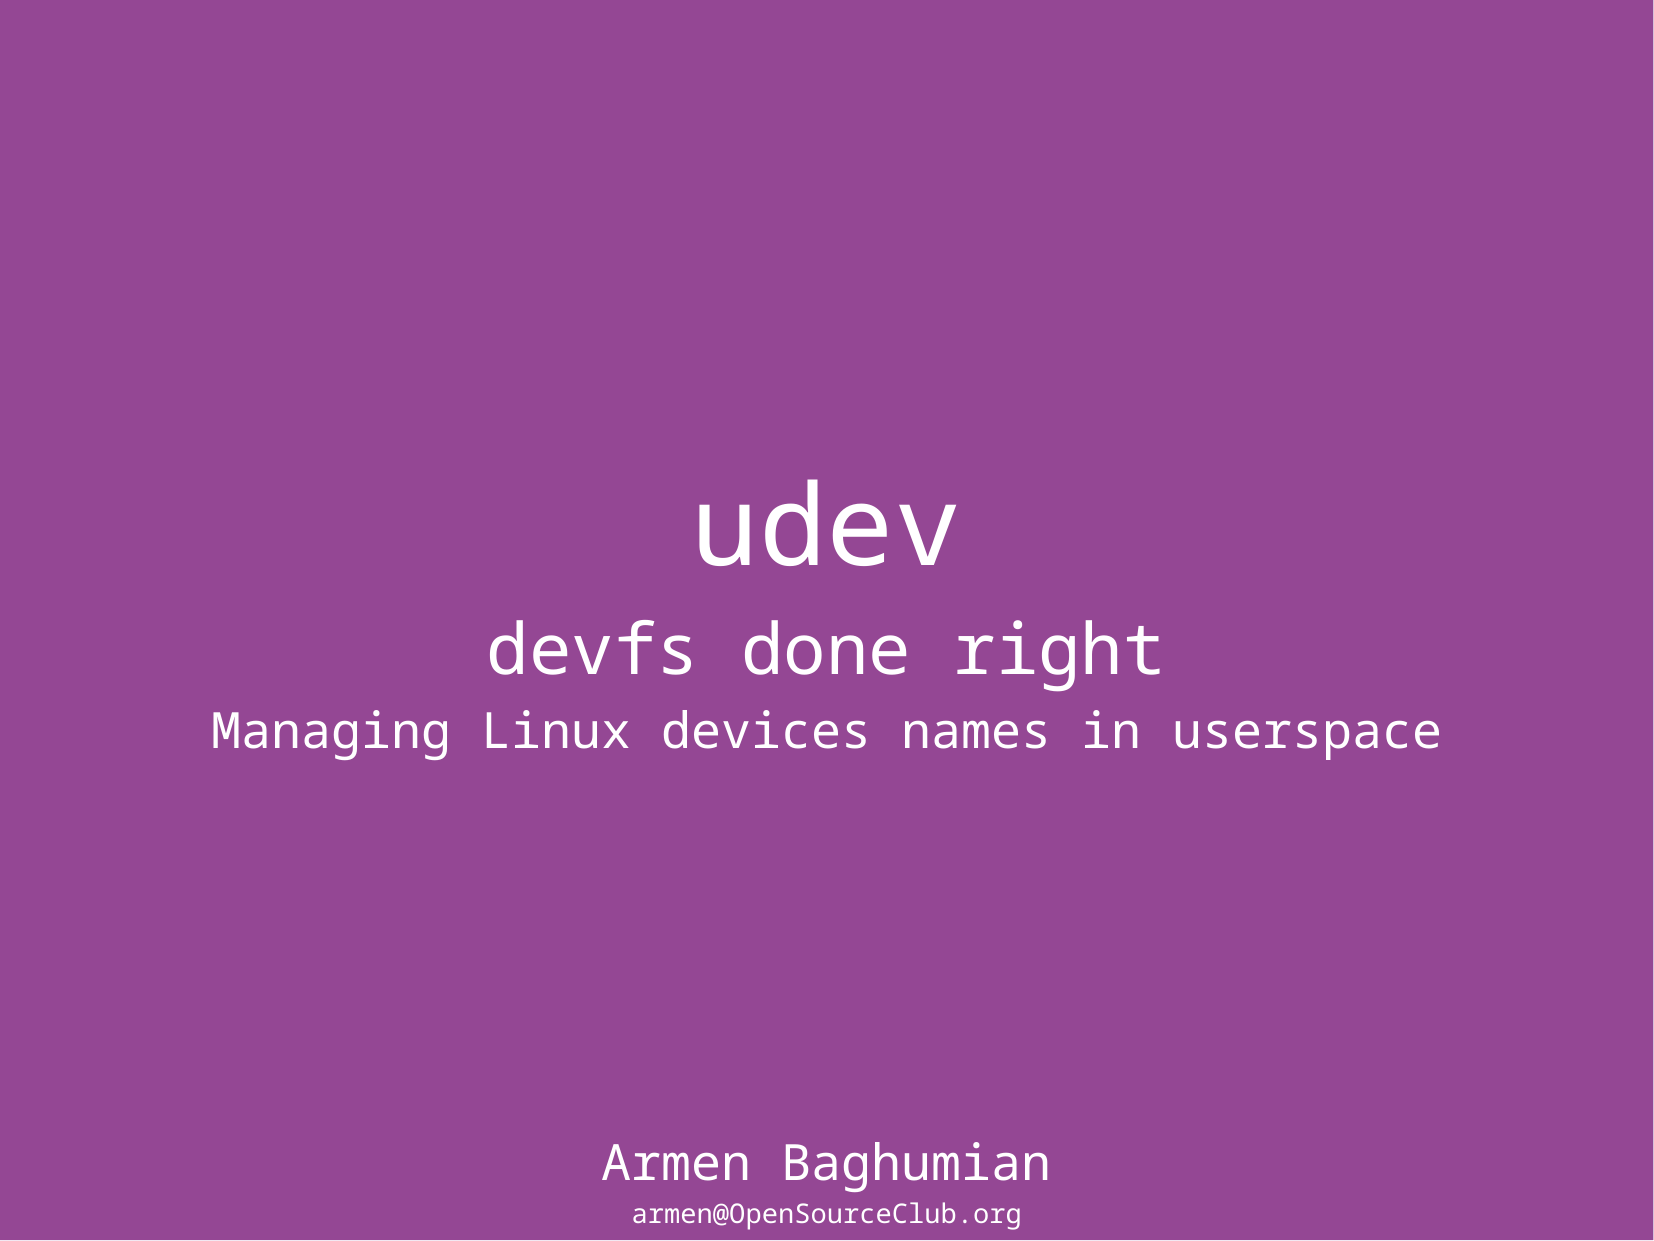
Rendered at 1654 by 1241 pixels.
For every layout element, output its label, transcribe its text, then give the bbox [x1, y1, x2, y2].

text_box udev devfs done right Managing Linux devices names in userspace Armen Baghumian armen@OpenSourceClub.org [0, 0, 1654, 1241]
